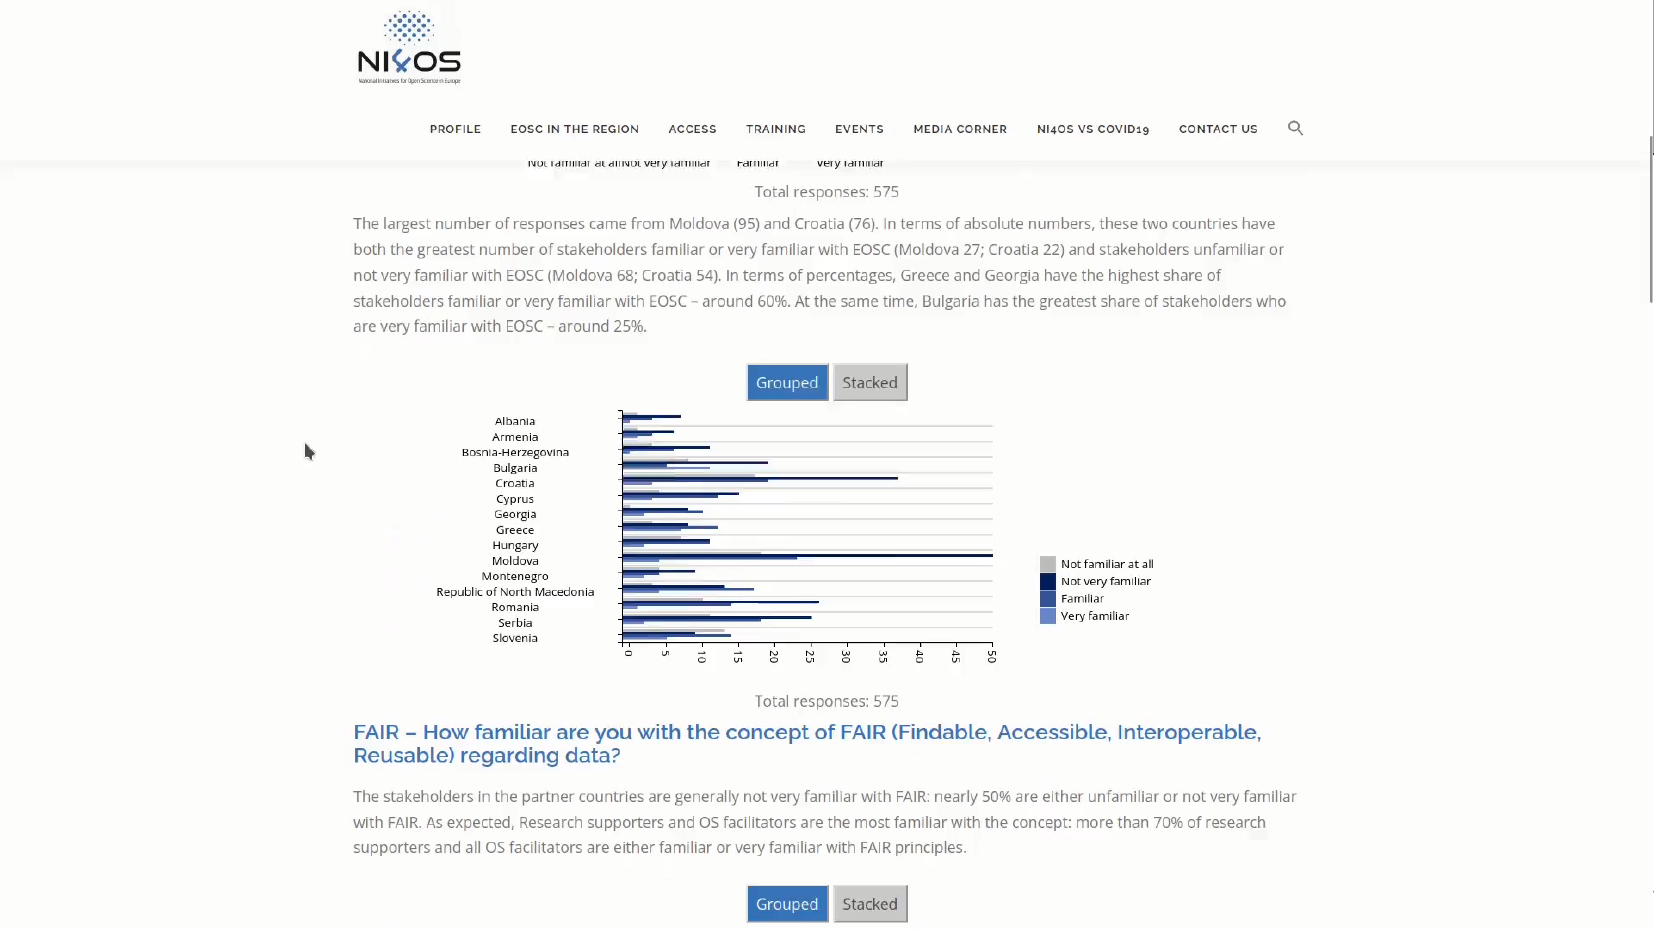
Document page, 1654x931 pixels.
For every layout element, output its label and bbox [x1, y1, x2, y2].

text_box [0, 0, 1654, 930]
